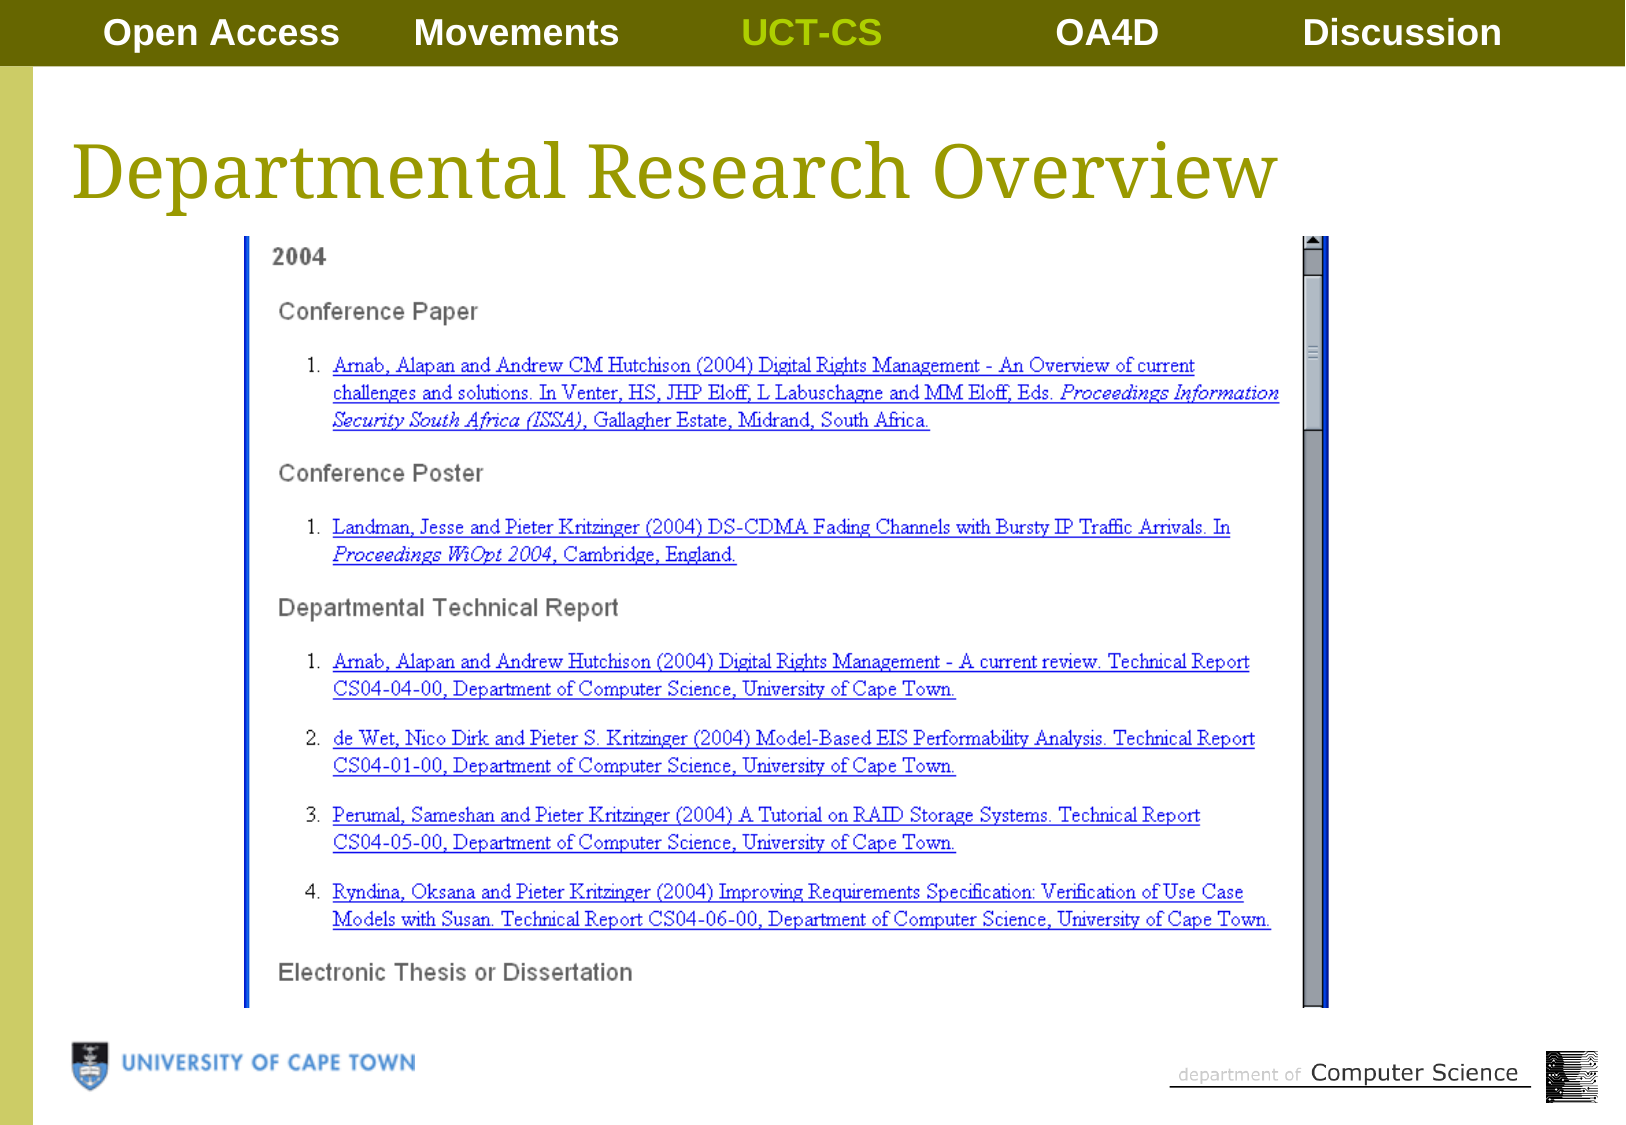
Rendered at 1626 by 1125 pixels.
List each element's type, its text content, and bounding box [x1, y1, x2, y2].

picture [244, 236, 1329, 1008]
picture [1169, 1043, 1532, 1091]
picture [1546, 1051, 1598, 1103]
picture [61, 1024, 415, 1103]
title Departmental Research Overview [56, 86, 1543, 229]
text_box Open Access Movements UCT-CS OA4D Discussion [29, 0, 1595, 61]
